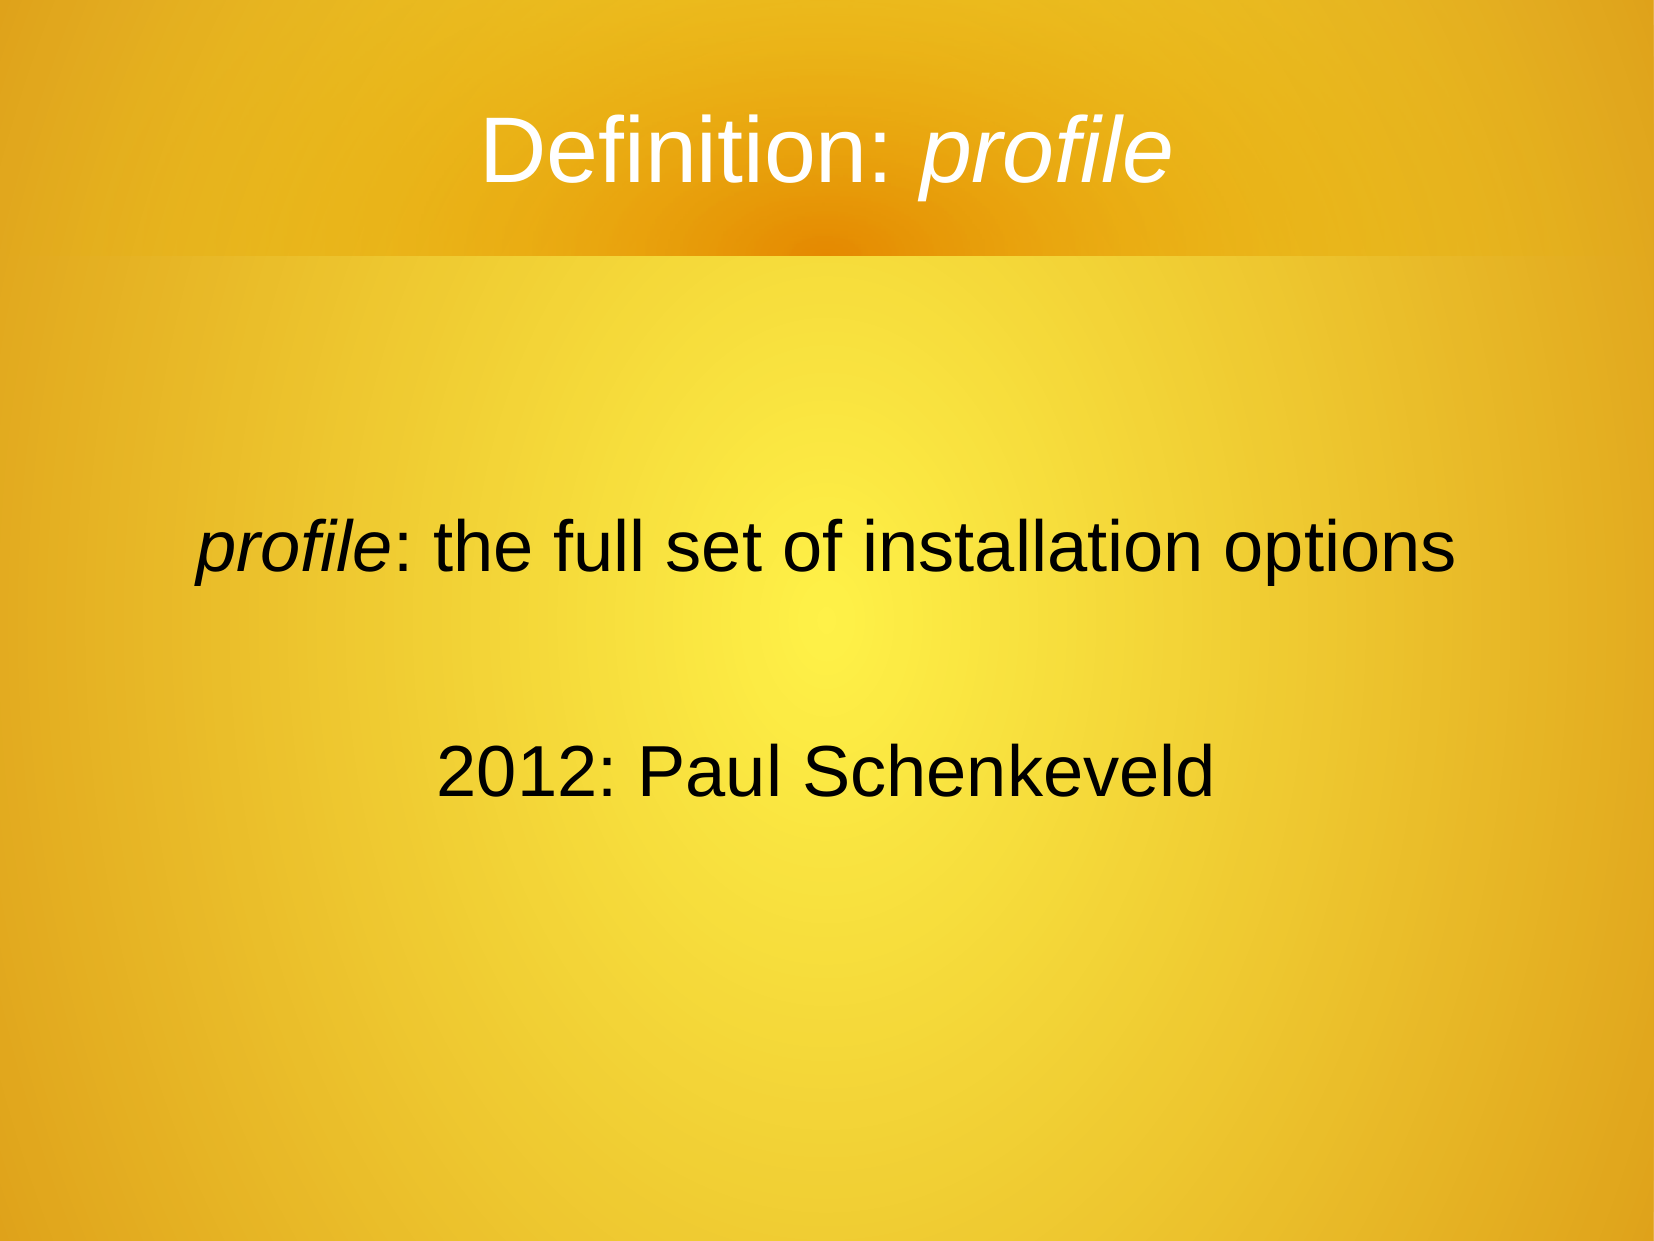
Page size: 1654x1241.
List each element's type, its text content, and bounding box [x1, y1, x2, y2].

list profile: the full set of installation options 2012: Paul Schenkeveld [82, 299, 1571, 1019]
title Definition: profile [82, 47, 1571, 252]
